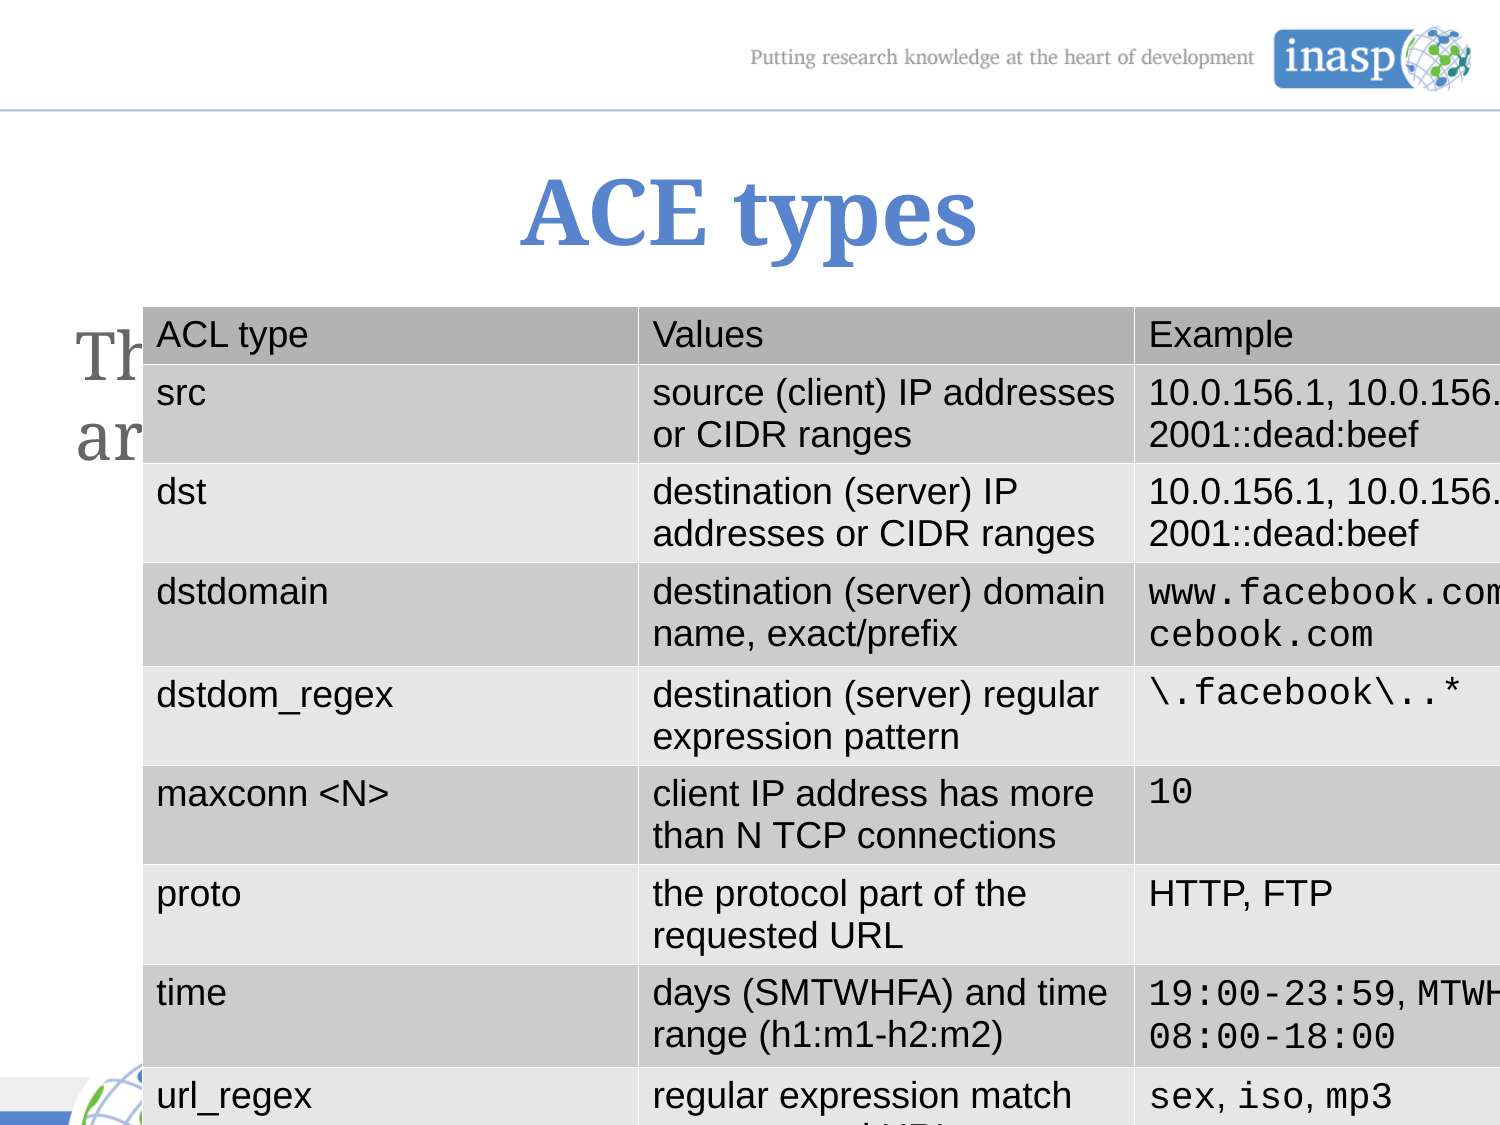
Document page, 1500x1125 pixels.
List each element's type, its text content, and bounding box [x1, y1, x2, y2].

table_cell sex, iso, mp3 [1135, 1068, 1500, 1125]
table_cell source (client) IP addresses or CIDR ranges [639, 365, 1134, 463]
table_cell 10.0.156.1, 10.0.156.0/24, 2001::dead:beef [1135, 365, 1500, 463]
table_header Values [639, 307, 1134, 364]
table_cell 19:00-23:59, MTWHF 08:00-18:00 [1135, 965, 1500, 1067]
table_cell dstdomain [143, 563, 638, 666]
table_cell maxconn <N> [143, 766, 638, 864]
table_cell dstdom_regex [143, 667, 638, 765]
table_cell the protocol part of the requested URL [639, 865, 1134, 964]
table_cell HTTP, FTP [1135, 865, 1500, 964]
table_header Example [1135, 307, 1500, 364]
table_cell client IP address has more than N TCP connections [639, 766, 1134, 864]
table_header ACL type [143, 307, 638, 364]
list The type determines what kinds of values are appropriate: [75, 313, 142, 967]
table_cell destination (server) domain name, exact/prefix [639, 563, 1134, 666]
table_cell 10.0.156.1, 10.0.156.0/24, 2001::dead:beef [1135, 464, 1500, 562]
table_cell proto [143, 865, 638, 964]
title ACE types [75, 129, 1426, 313]
table_cell dst [143, 464, 638, 562]
table_cell src [143, 365, 638, 463]
table_cell \.facebook\..* [1135, 667, 1500, 765]
table_cell regular expression match on requested URL [639, 1068, 1134, 1125]
table_cell url_regex [143, 1068, 638, 1125]
table_cell www.facebook.com, .facebook.com [1135, 563, 1500, 666]
table_cell destination (server) IP addresses or CIDR ranges [639, 464, 1134, 562]
table_cell destination (server) regular expression pattern [639, 667, 1134, 765]
table_cell days (SMTWHFA) and time range (h1:m1-h2:m2) [639, 965, 1134, 1067]
table_cell time [143, 965, 638, 1067]
table_cell 10 [1135, 766, 1500, 864]
picture [0, 0, 1500, 1125]
